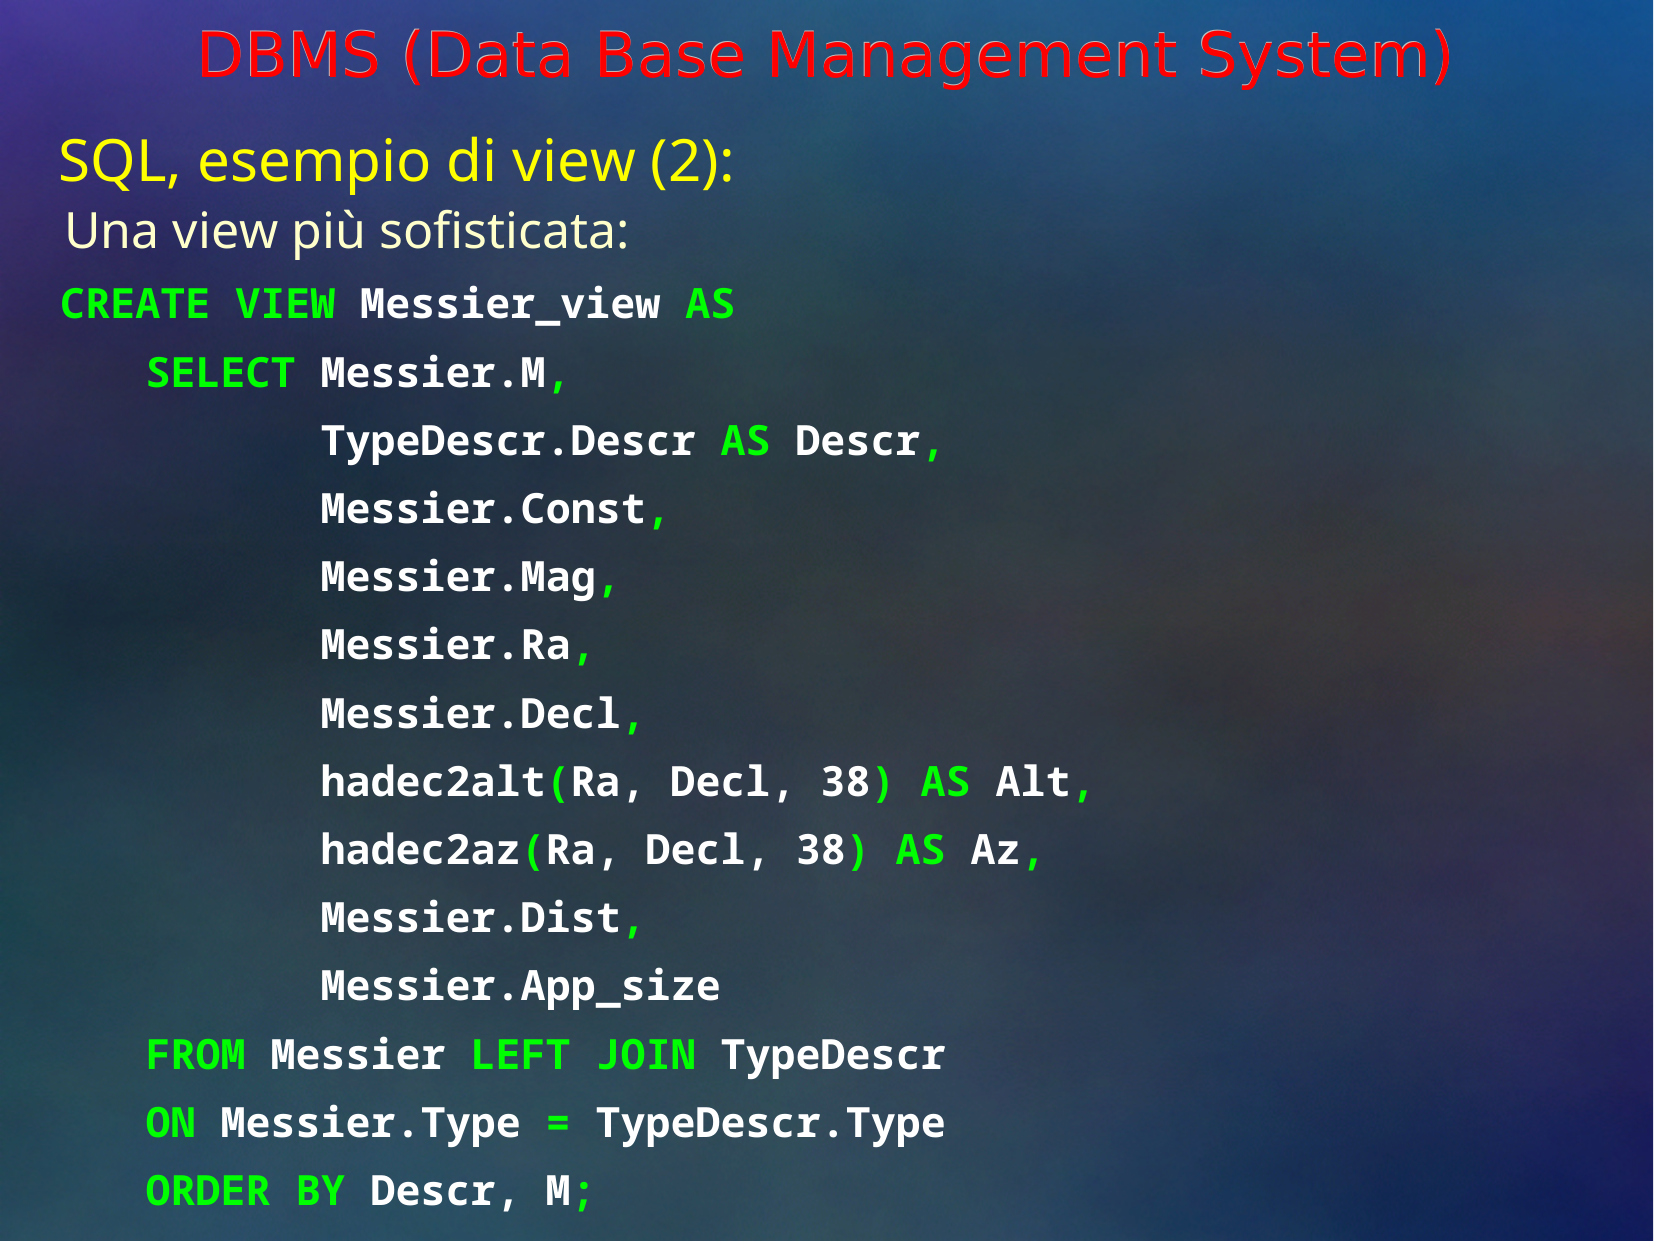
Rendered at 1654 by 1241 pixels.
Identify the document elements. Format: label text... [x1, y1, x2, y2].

text_box SQL, esempio di view (2): [23, 118, 1568, 289]
picture [0, 0, 1654, 1241]
text_box Una view più sofisticata: [28, 195, 682, 256]
text_box CREATE VIEW Messier_view AS SELECT Messier.M, TypeDescr.Descr AS Descr, Messier.Const, Messier.Mag, Messier.Ra, Messier.Decl, hadec2alt(Ra, Decl, 38) AS Alt, hadec2az(Ra, Decl, 38) AS Az, Messier.Dist, Messier.App_size FROM Messier LEFT JOIN TypeDescr ON Messier.Type = TypeDescr.Type ORDER BY Descr, M; SELECT * FROM Messier_view; [60, 274, 1248, 1207]
